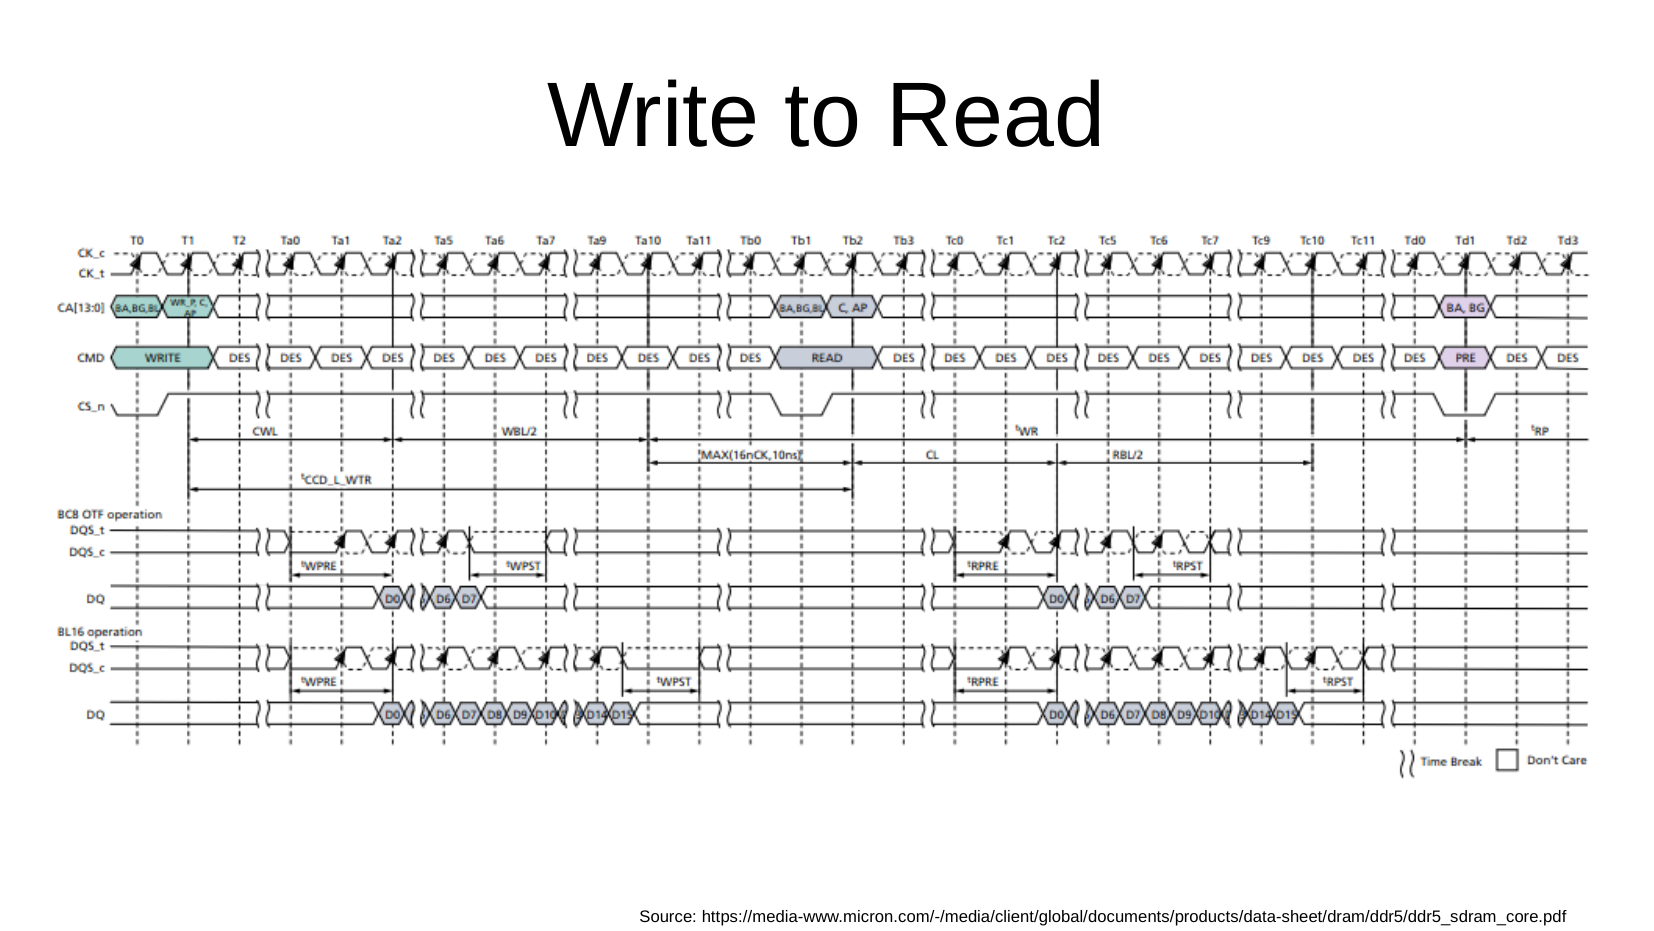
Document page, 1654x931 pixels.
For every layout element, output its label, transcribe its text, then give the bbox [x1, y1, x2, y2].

title Write to Read [82, 37, 1571, 193]
picture [50, 223, 1613, 788]
text_box Source: https://media-www.micron.com/-/media/client/global/documents/products/data-sheet/dram/ddr5/ddr5_sdram_core.pdf [624, 900, 1583, 931]
